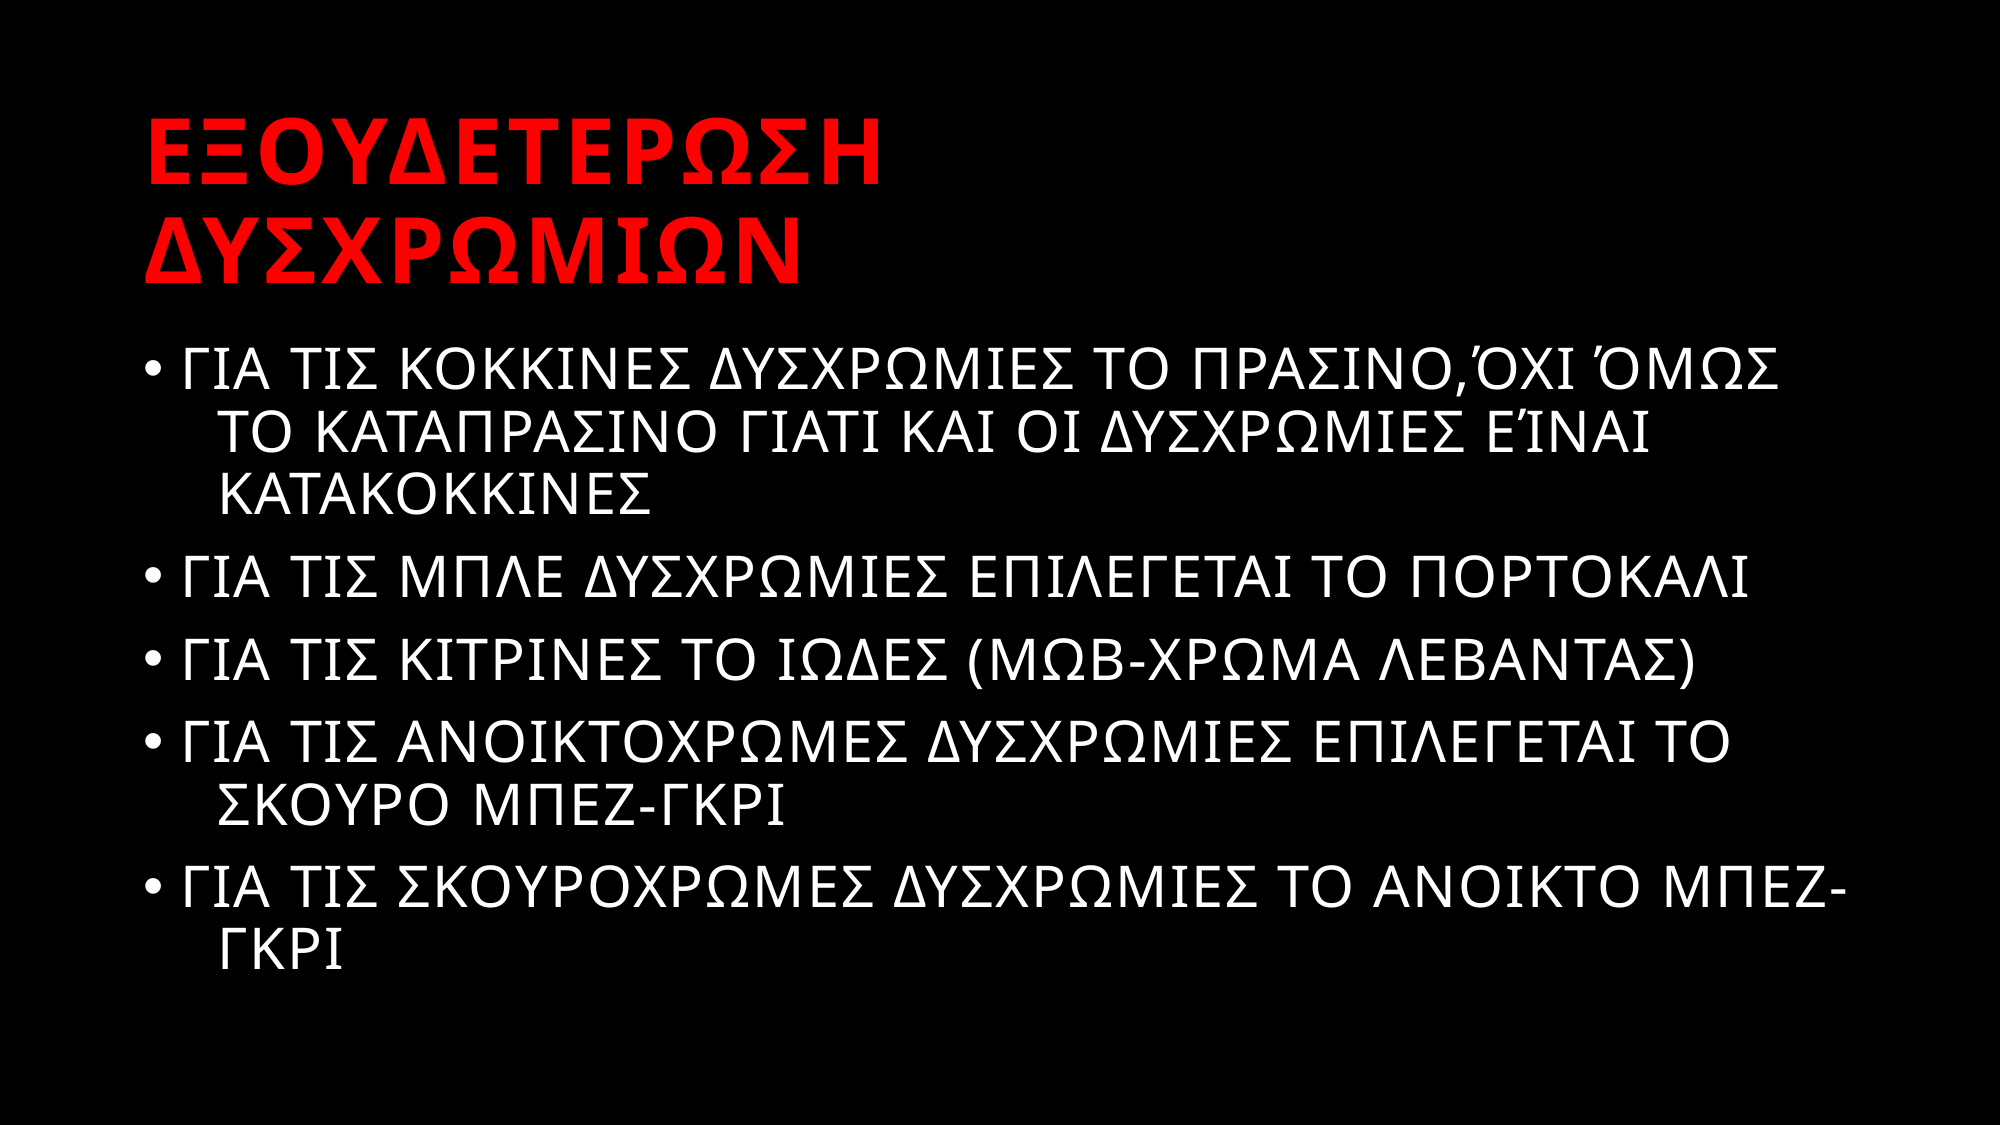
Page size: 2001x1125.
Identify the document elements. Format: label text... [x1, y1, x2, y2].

title ΕΞΟΥΔΕΤΕΡΩΣΗ ΔΥΣΧΡΩΜΙΩΝ [125, 87, 1312, 254]
list ΓΙΑ ΤΙΣ ΚΟΚΚΙΝΕΣ ΔΥΣΧΡΩΜΙΕΣ ΤΟ ΠΡΑΣΙΝΟ,ΌΧΙ ΌΜΩΣ ΤΟ ΚΑΤΑΠΡΑΣΙΝΟ ΓΙΑΤΙ ΚΑΙ ΟΙ ΔΥΣΧΡΩΜΙΕΣ ΕΊΝΑΙ ΚΑΤΑΚΟΚΚΙΝΕΣ ΓΙΑ ΤΙΣ ΜΠΛΕ ΔΥΣΧΡΩΜΙΕΣ ΕΠΙΛΕΓΕΤΑΙ ΤΟ ΠΟΡΤΟΚΑΛΙ ΓΙΑ ΤΙΣ ΚΙΤΡΙΝΕΣ ΤΟ ΙΩΔΕΣ (ΜΩΒ-ΧΡΩΜΑ ΛΕΒΑΝΤΑΣ) ΓΙΑ ΤΙΣ ΑΝΟΙΚΤΟΧΡΩΜΕΣ ΔΥΣΧΡΩΜΙΕΣ ΕΠΙΛΕΓΕΤΑΙ ΤΟ ΣΚΟΥΡΟ ΜΠΕΖ-ΓΚΡΙ ΓΙΑ ΤΙΣ ΣΚΟΥΡΟΧΡΩΜΕΣ ΔΥΣΧΡΩΜΙΕΣ ΤΟ ΑΝΟΙΚΤΟ ΜΠΕΖ-ΓΚΡΙ [125, 322, 1876, 1001]
